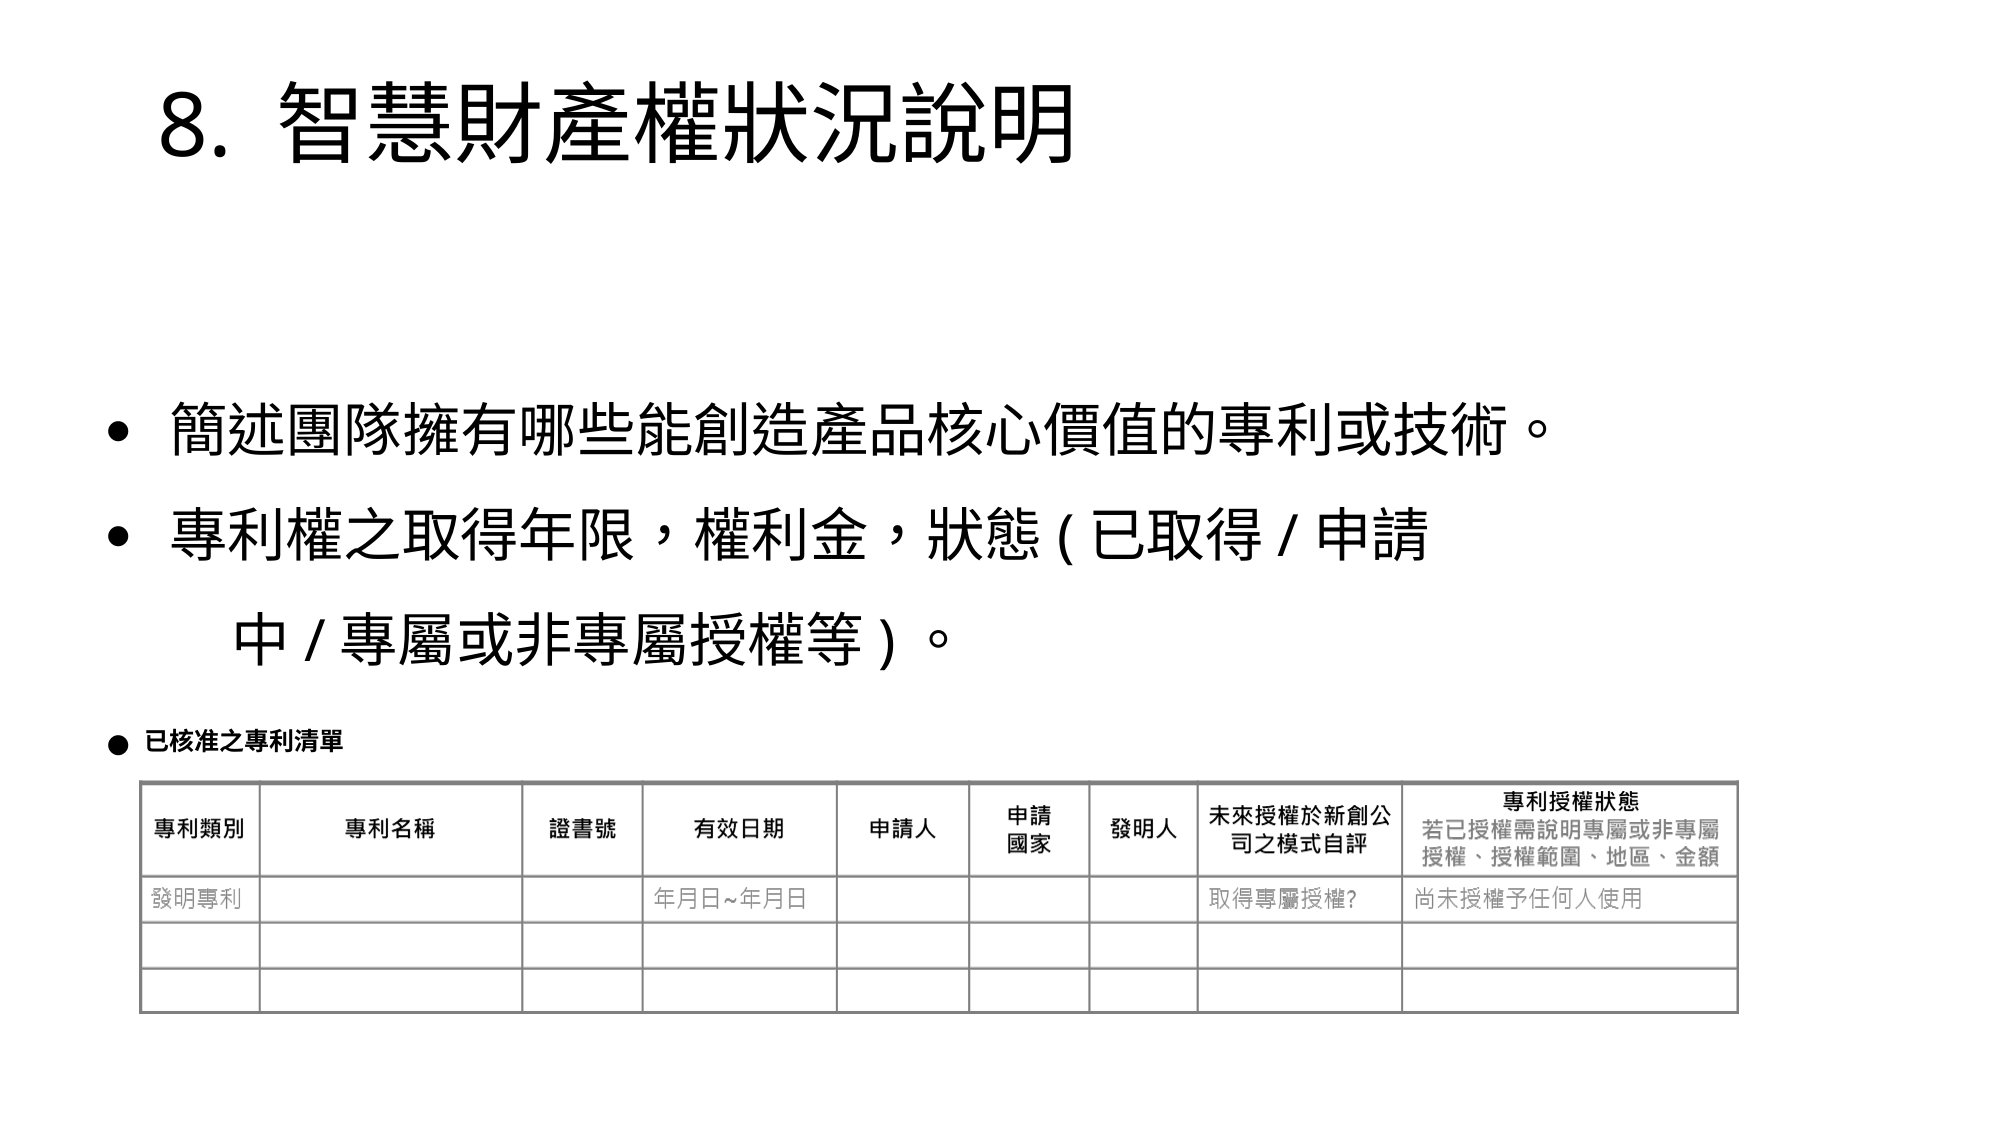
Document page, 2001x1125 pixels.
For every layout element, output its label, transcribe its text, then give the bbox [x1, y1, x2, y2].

picture [139, 780, 1739, 1014]
text_box 已核准之專利清單 [129, 703, 1584, 763]
title 8. 智慧財產權狀況說明 [137, 59, 1863, 278]
text_box 簡述團隊擁有哪些能創造產品核心價值的專利或技術。 專利權之取得年限，權利金，狀態(已取得/申請中/專屬或非專屬授權等)。 [86, 338, 1580, 731]
